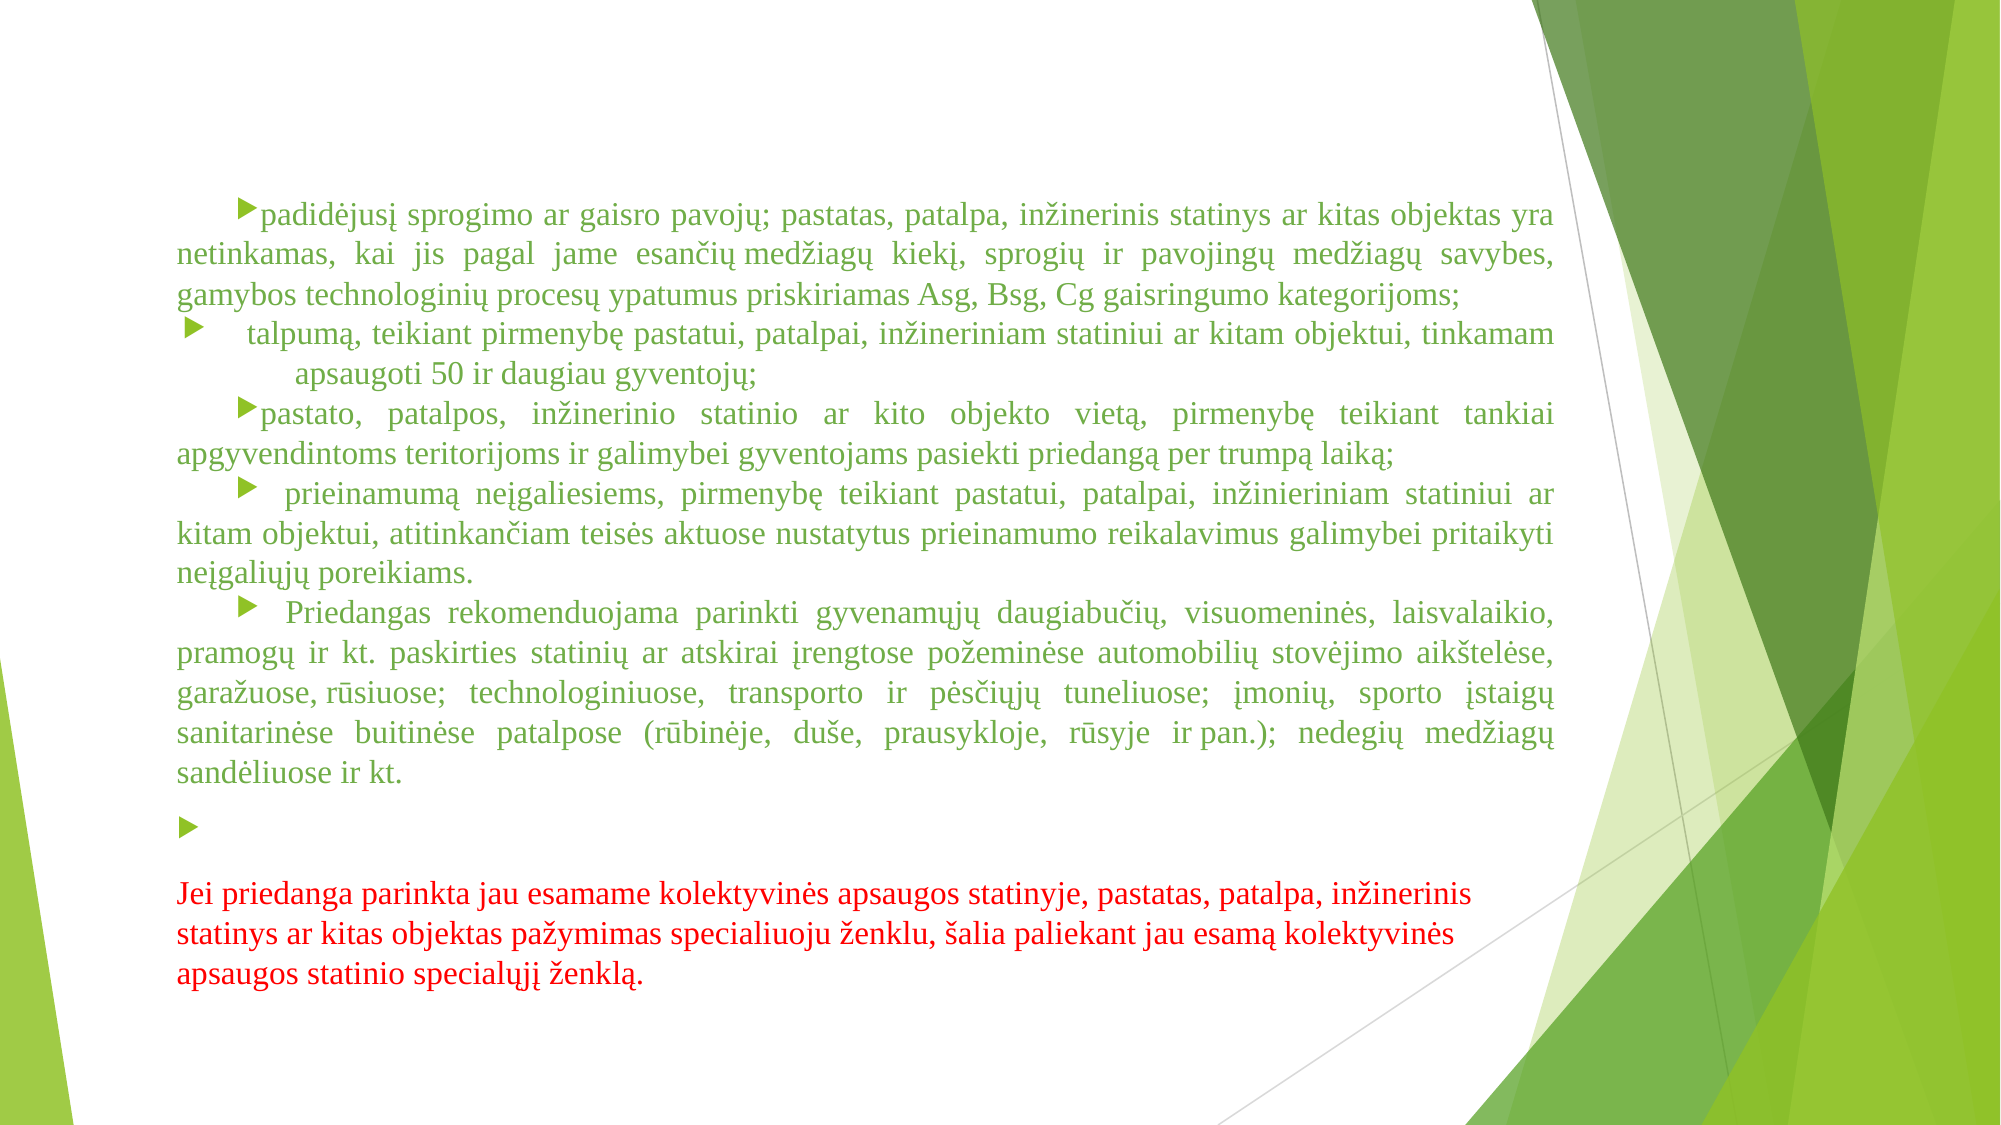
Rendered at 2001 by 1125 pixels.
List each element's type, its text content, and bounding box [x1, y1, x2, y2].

list padidėjusį sprogimo ar gaisro pavojų; pastatas, patalpa, inžinerinis statinys ar kitas objektas yra netinkamas, kai jis pagal jame esančių medžiagų kiekį, sprogių ir pavojingų medžiagų savybes, gamybos technologinių procesų ypatumus priskiriamas Asg, Bsg, Cg gaisringumo kategorijoms; talpumą, teikiant pirmenybę pastatui, patalpai, inžineriniam statiniui ar kitam objektui, tinkamam apsaugoti 50 ir daugiau gyventojų; pastato, patalpos, inžinerinio statinio ar kito objekto vietą, pirmenybę teikiant tankiai apgyvendintoms teritorijoms ir galimybei gyventojams pasiekti priedangą per trumpą laiką; prieinamumą neįgaliesiems, pirmenybę teikiant pastatui, patalpai, inžinieriniam statiniui ar kitam objektui, atitinkančiam teisės aktuose nustatytus prieinamumo reikalavimus galimybei pritaikyti neįgaliųjų poreikiams. Priedangas rekomenduojama parinkti gyvenamųjų daugiabučių, visuomeninės, laisvalaikio, pramogų ir kt. paskirties statinių ar atskirai įrengtose požeminėse automobilių stovėjimo aikštelėse, garažuose, rūsiuose; technologiniuose, transporto ir pėsčiųjų tuneliuose; įmonių, sporto įstaigų sanitarinėse buitinėse patalpose (rūbinėje, duše, prausykloje, rūsyje ir pan.); nedegių medžiagų sandėliuose ir kt. Jei priedanga parinkta jau esamame kolektyvinės apsaugos statinyje, pastatas, patalpa, inžinerinis statinys ar kitas objektas pažymimas specialiuoju ženklu, šalia paliekant jau esamą kolektyvinės apsaugos statinio specialųjį ženklą. [161, 184, 1572, 1070]
